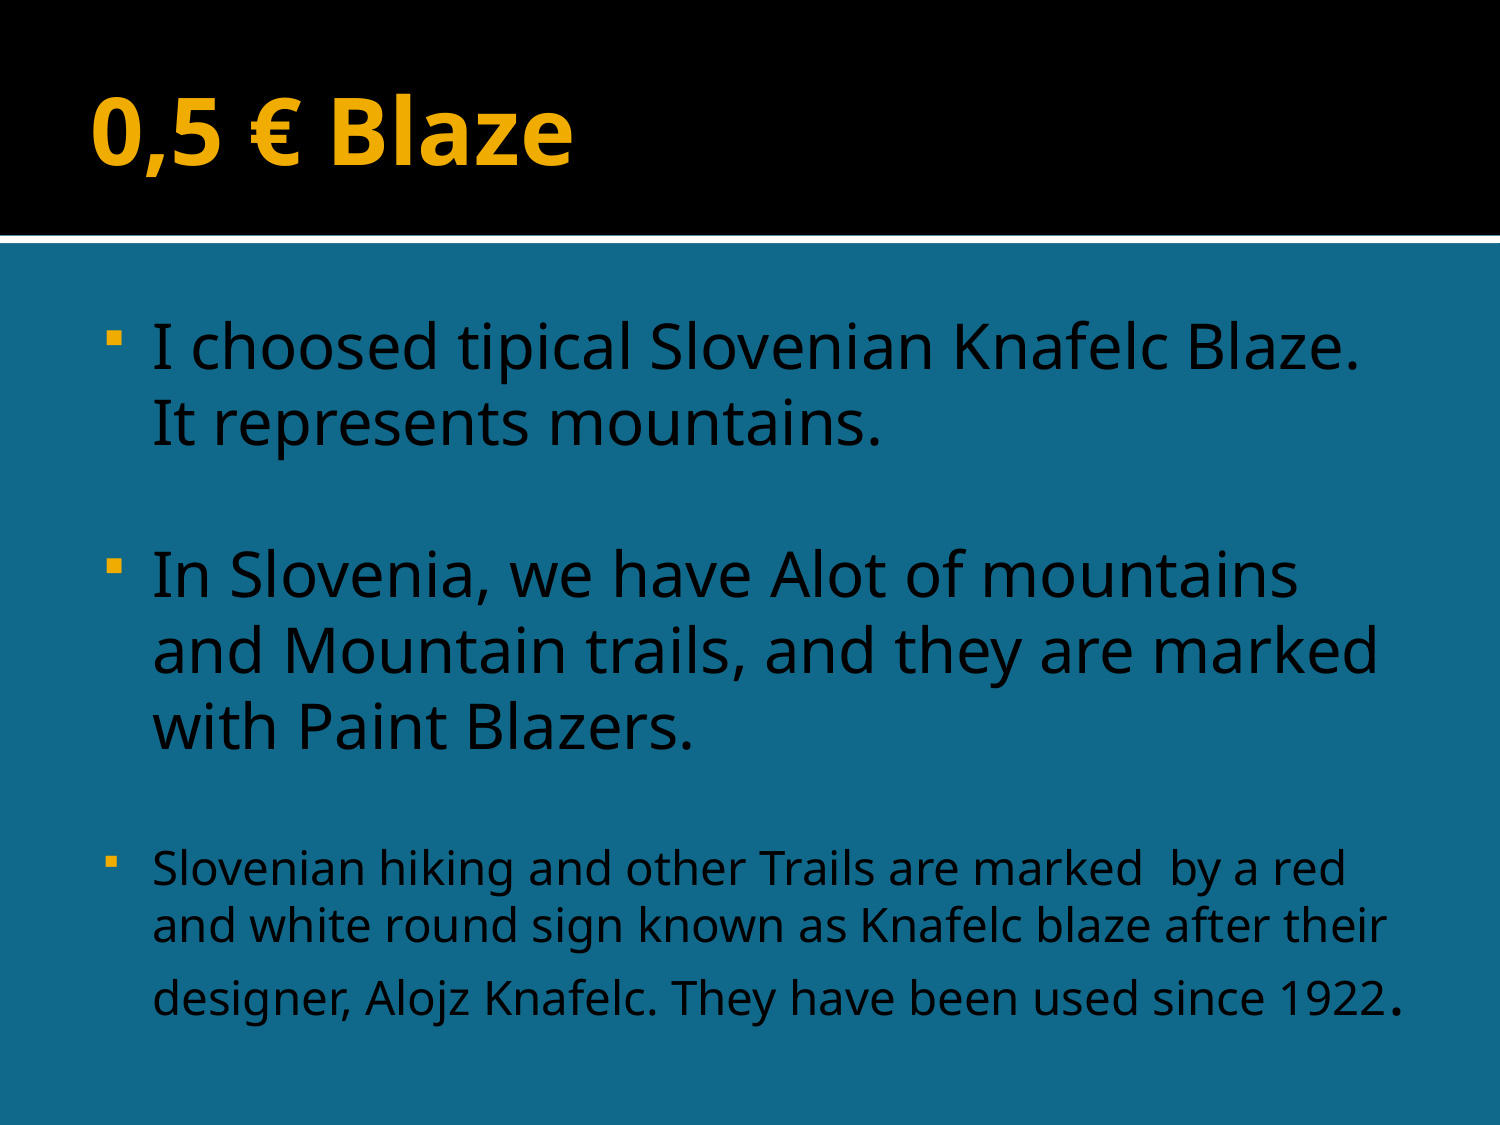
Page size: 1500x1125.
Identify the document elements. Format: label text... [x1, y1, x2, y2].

list I choosed tipical Slovenian Knafelc Blaze. It represents mountains. In Slovenia, we have Alot of mountains and Mountain trails, and they are marked with Paint Blazers. Slovenian hiking and other Trails are marked by a red and white round sign known as Knafelc blaze after their designer, Alojz Knafelc. They have been used since 1922. [75, 291, 1425, 1050]
title 0,5 € Blaze [75, 25, 1425, 231]
